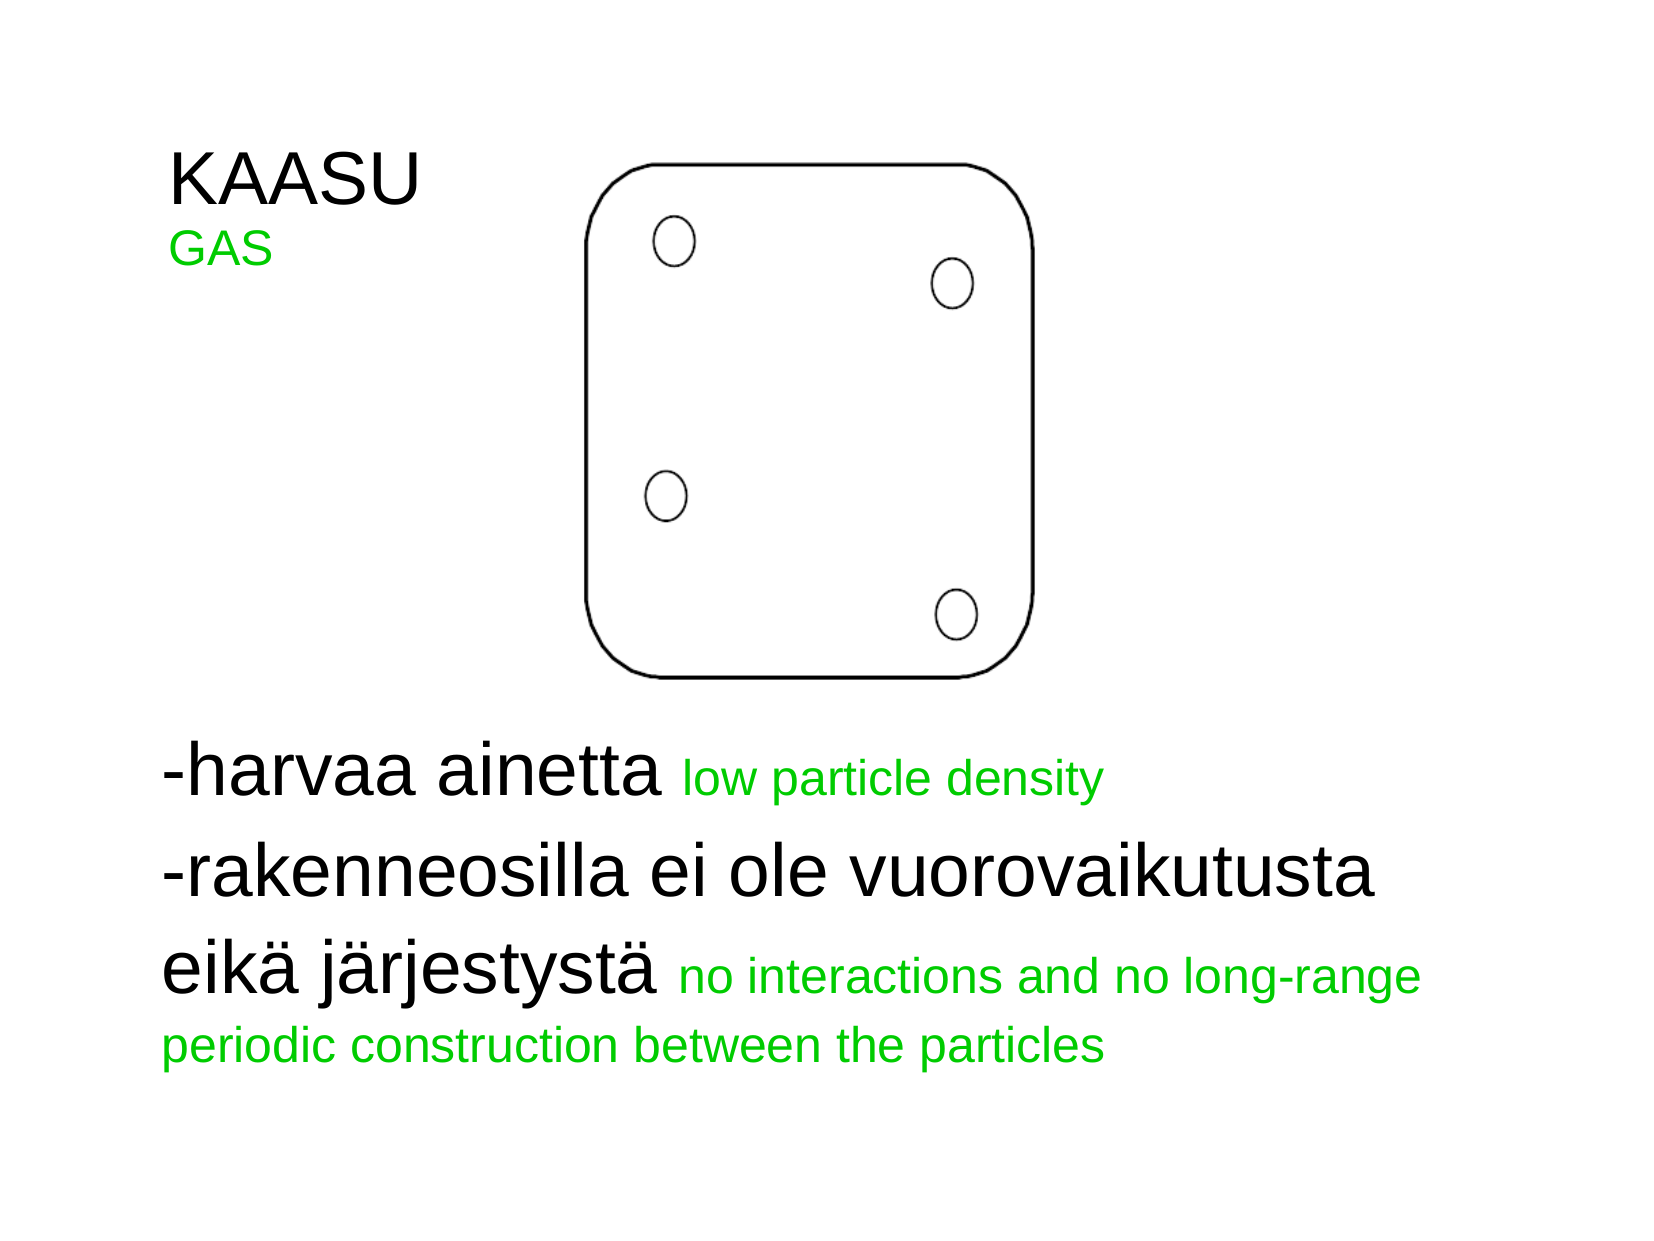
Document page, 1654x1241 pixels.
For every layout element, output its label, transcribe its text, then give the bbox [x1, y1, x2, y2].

text_box -harvaa ainetta low particle density -rakenneosilla ei ole vuorovaikutusta eikä järjestystä no interactions and no long-range periodic construction between the particles [146, 721, 1541, 1065]
text_box KAASU GAS [153, 129, 438, 229]
picture [564, 111, 1062, 707]
